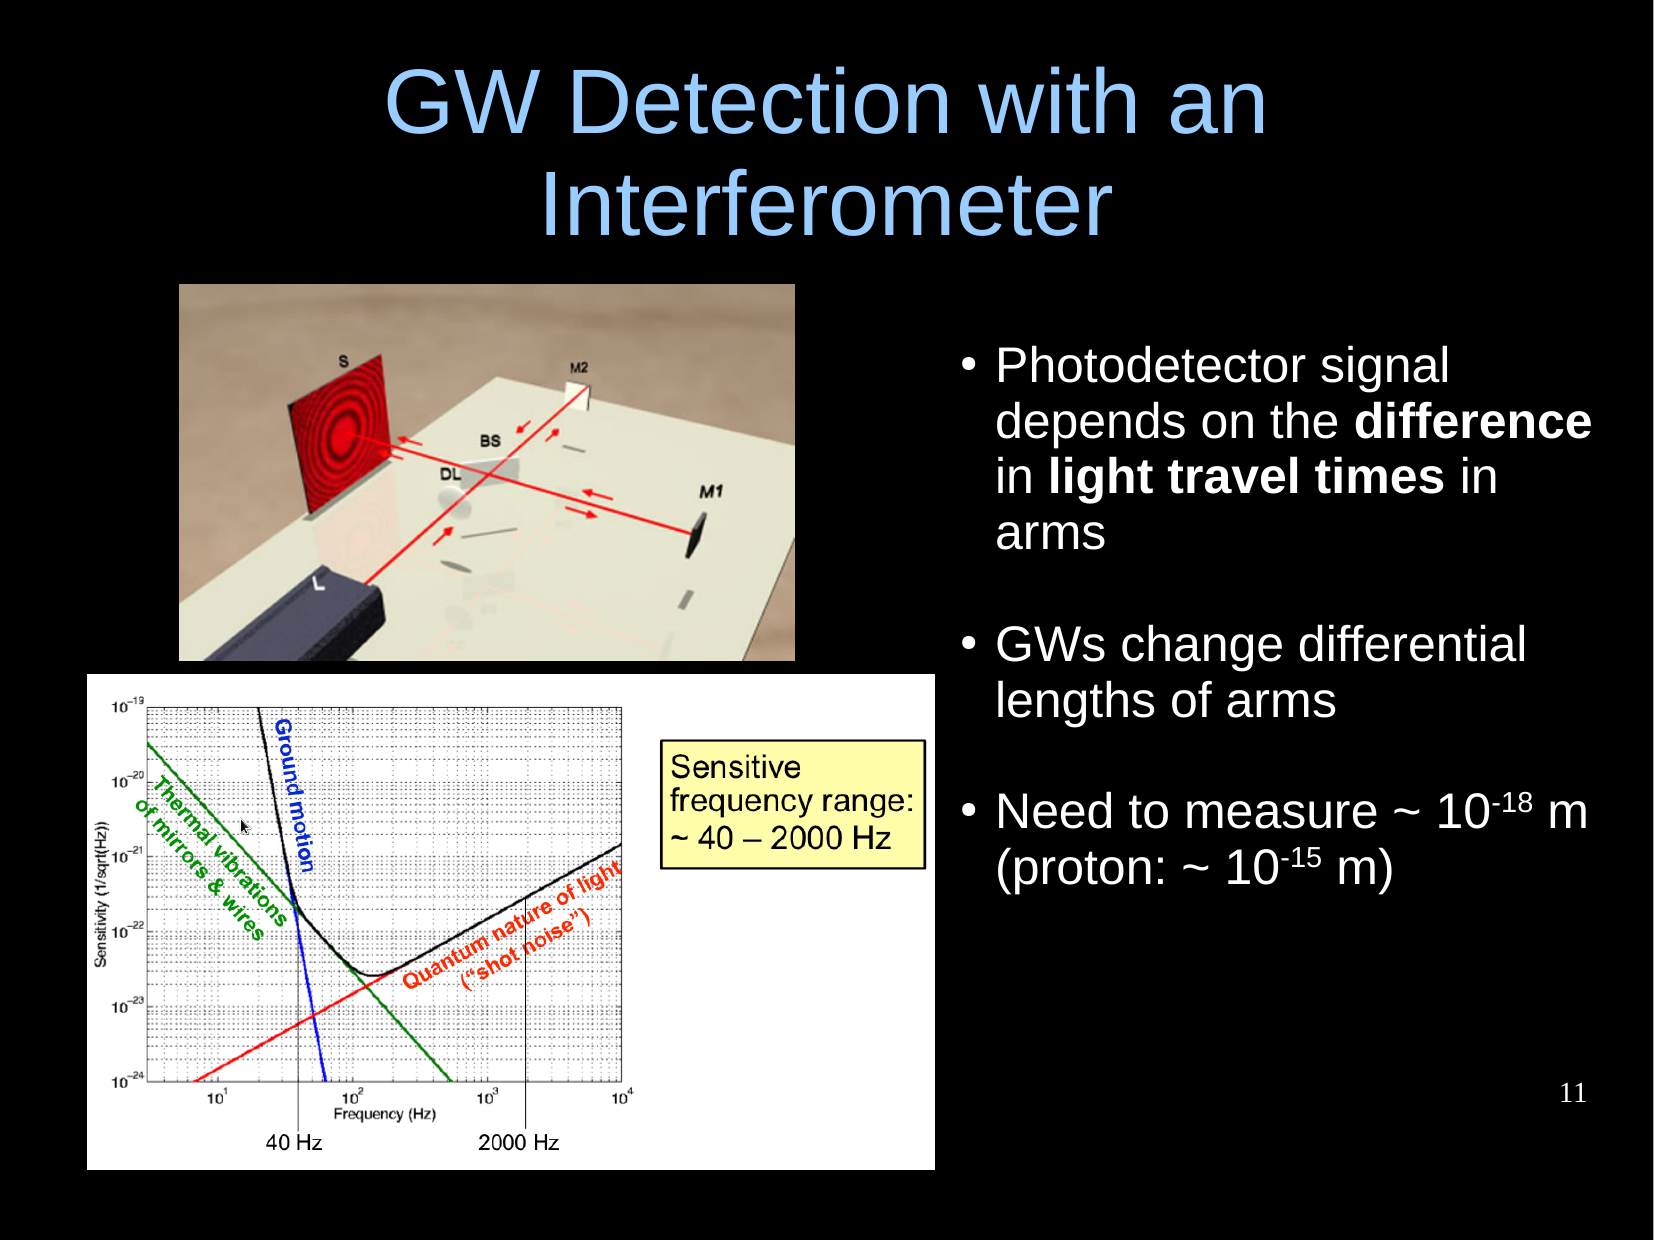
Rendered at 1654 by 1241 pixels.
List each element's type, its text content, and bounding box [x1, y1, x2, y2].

picture [87, 674, 935, 1170]
picture [179, 284, 795, 661]
text_box Photodetector signal depends on the difference in light travel times in arms GWs change differential lengths of arms Need to measure ~ 10-18 m (proton: ~ 10-15 m) [944, 329, 1620, 1145]
title GW Detection with an Interferometer [82, 49, 1571, 257]
